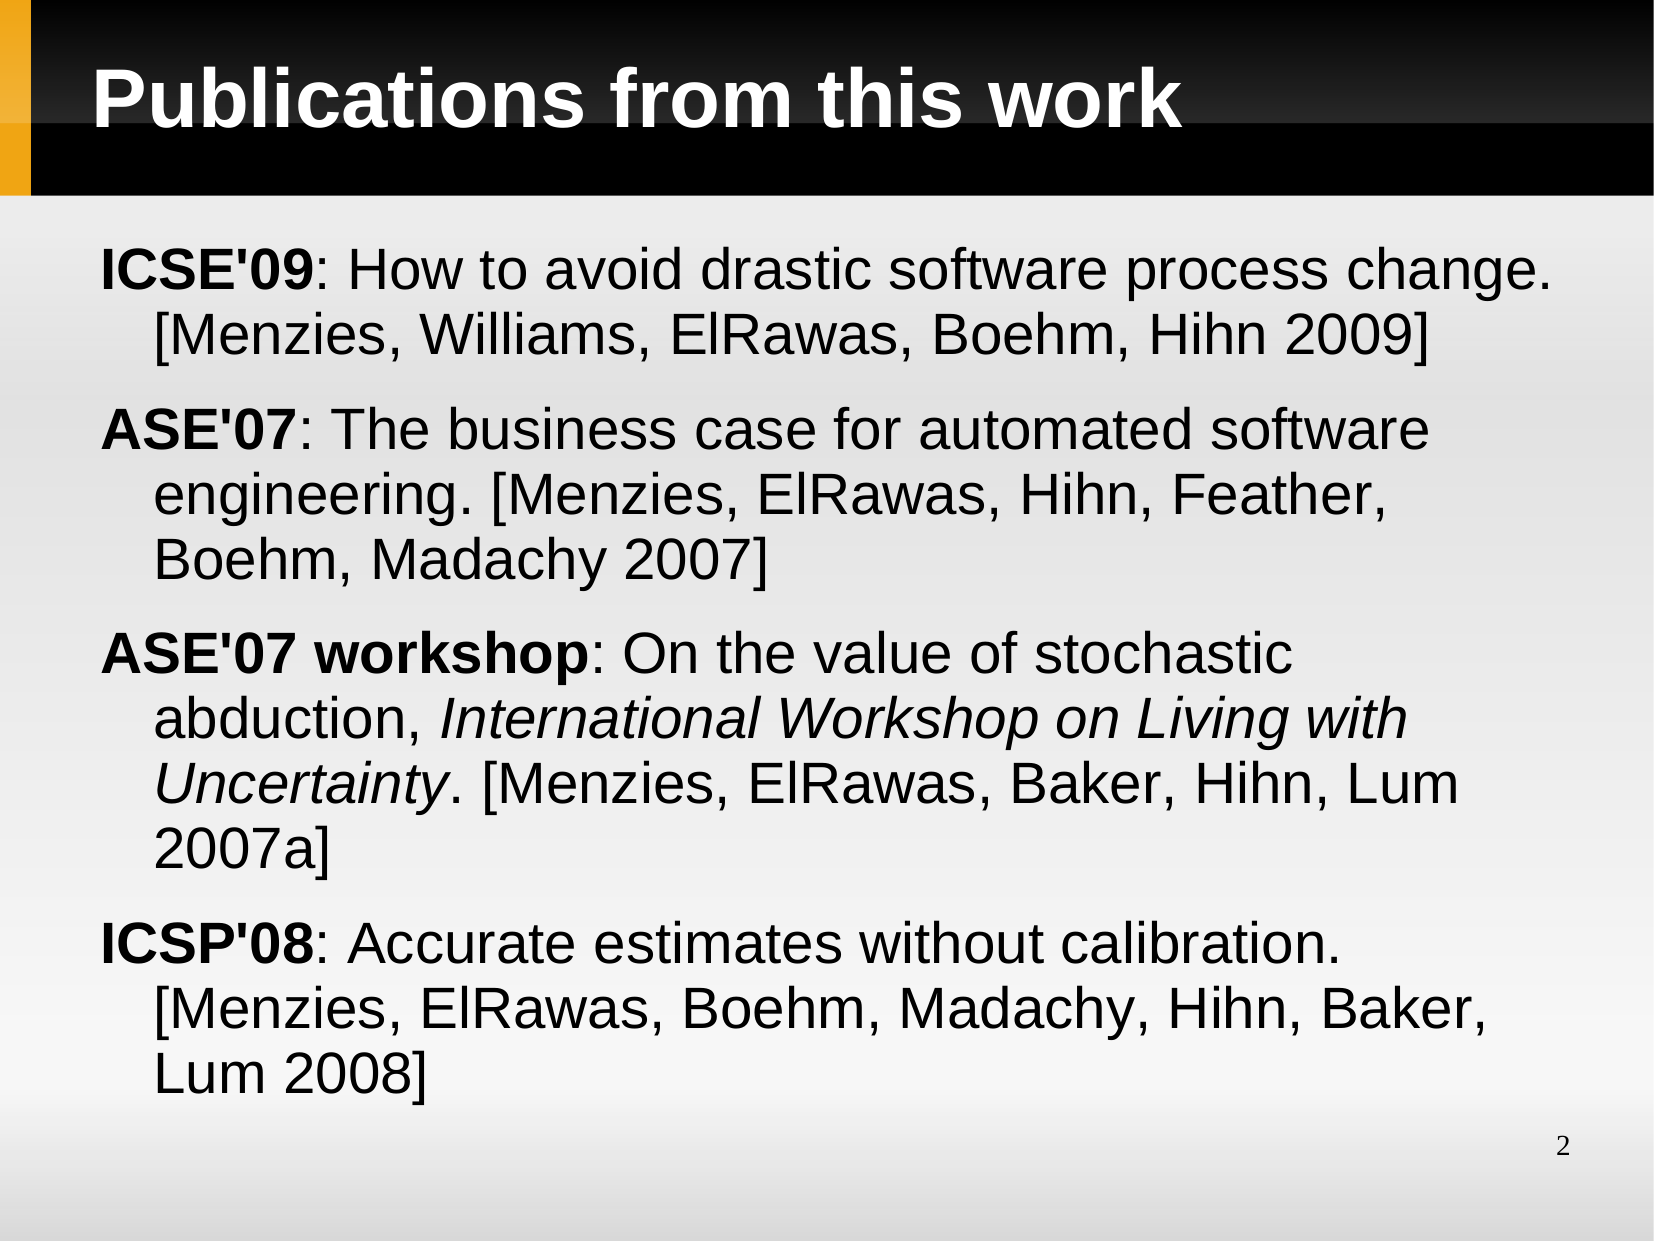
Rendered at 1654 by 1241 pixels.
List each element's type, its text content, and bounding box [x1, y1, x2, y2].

text_box [262, 487, 293, 558]
title Publications from this work [76, 23, 1565, 174]
picture [0, 0, 1654, 1241]
list ICSE'09: How to avoid drastic software process change. [Menzies, Williams, ElRawas, Boehm, Hihn 2009] ASE'07: The business case for automated software engineering. [Menzies, ElRawas, Hihn, Feather, Boehm, Madachy 2007] ASE'07 workshop: On the value of stochastic abduction, International Workshop on Living with Uncertainty. [Menzies, ElRawas, Baker, Hihn, Lum 2007a] ICSP'08: Accurate estimates without calibration. [Menzies, ElRawas, Boehm, Madachy, Hihn, Baker, Lum 2008] [82, 237, 1571, 1171]
